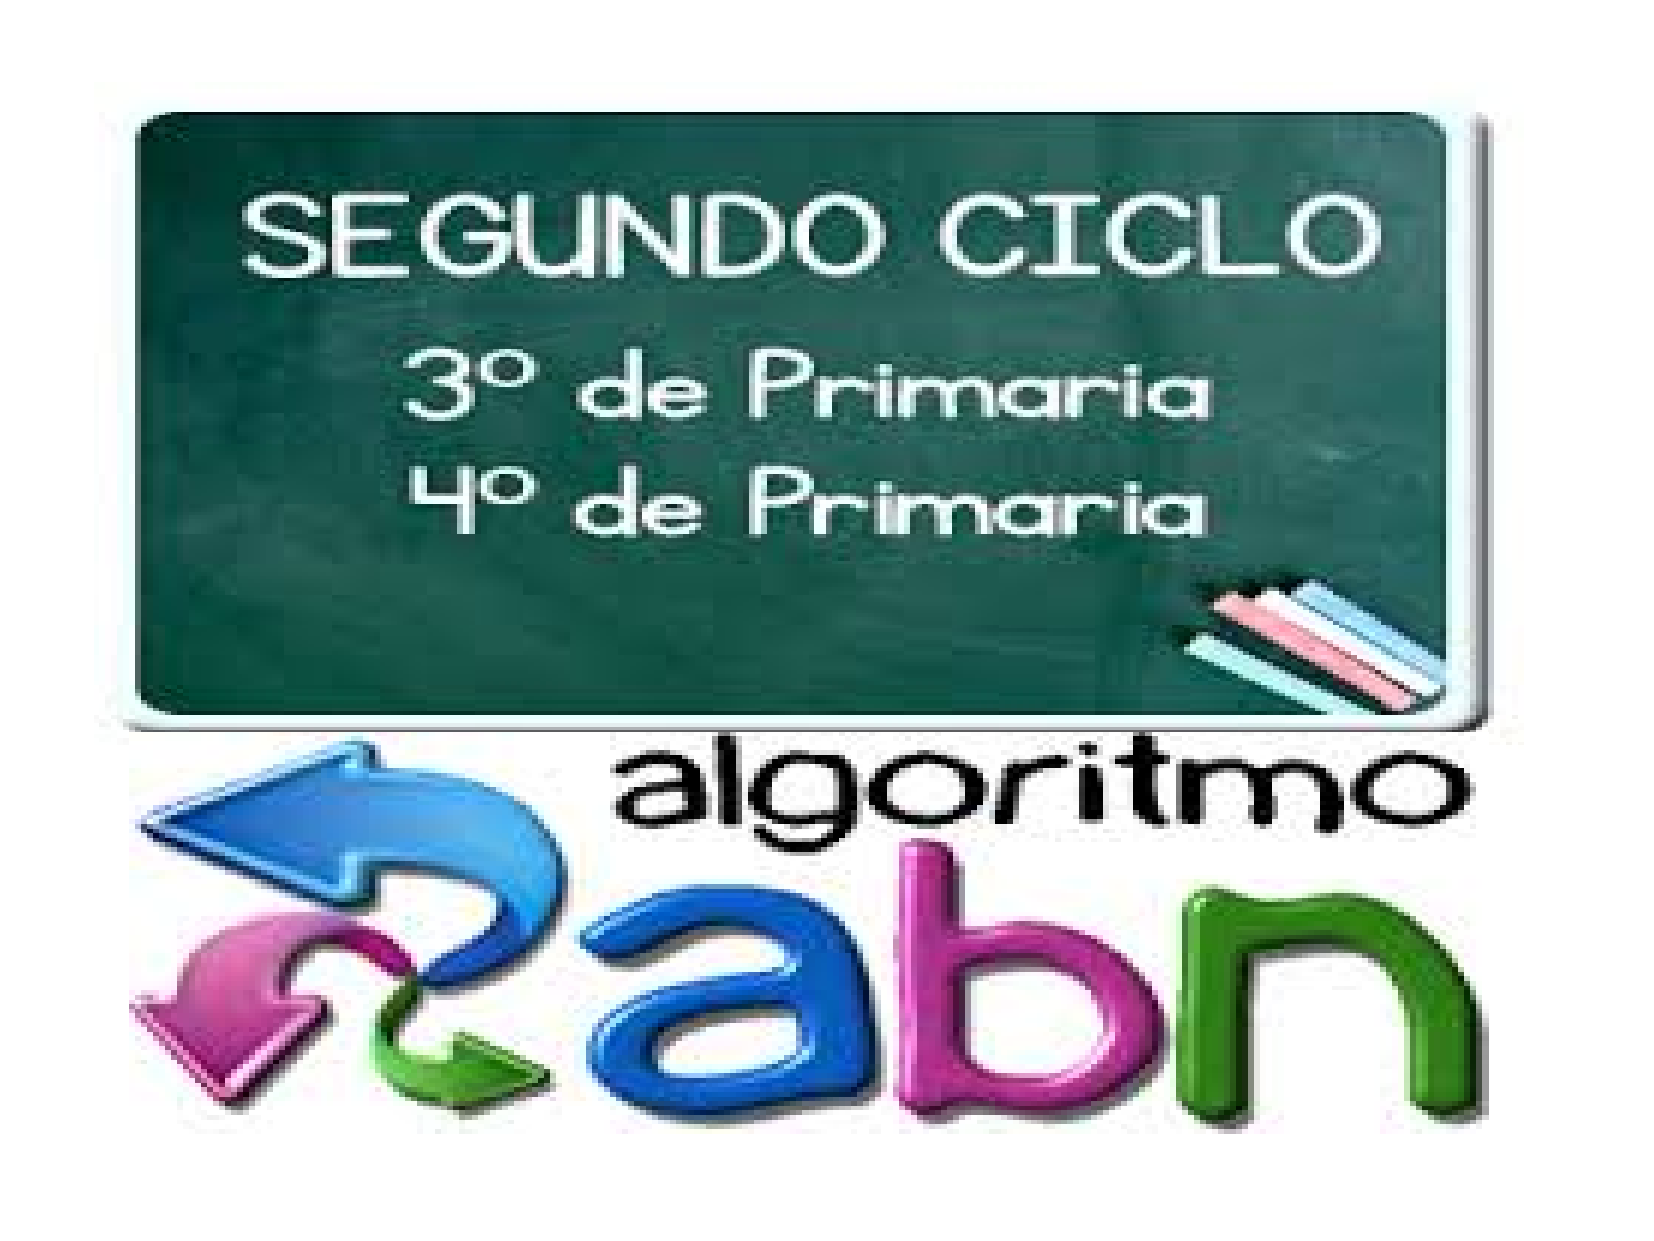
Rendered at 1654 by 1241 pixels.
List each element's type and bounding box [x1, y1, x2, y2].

picture [94, 82, 1524, 1134]
